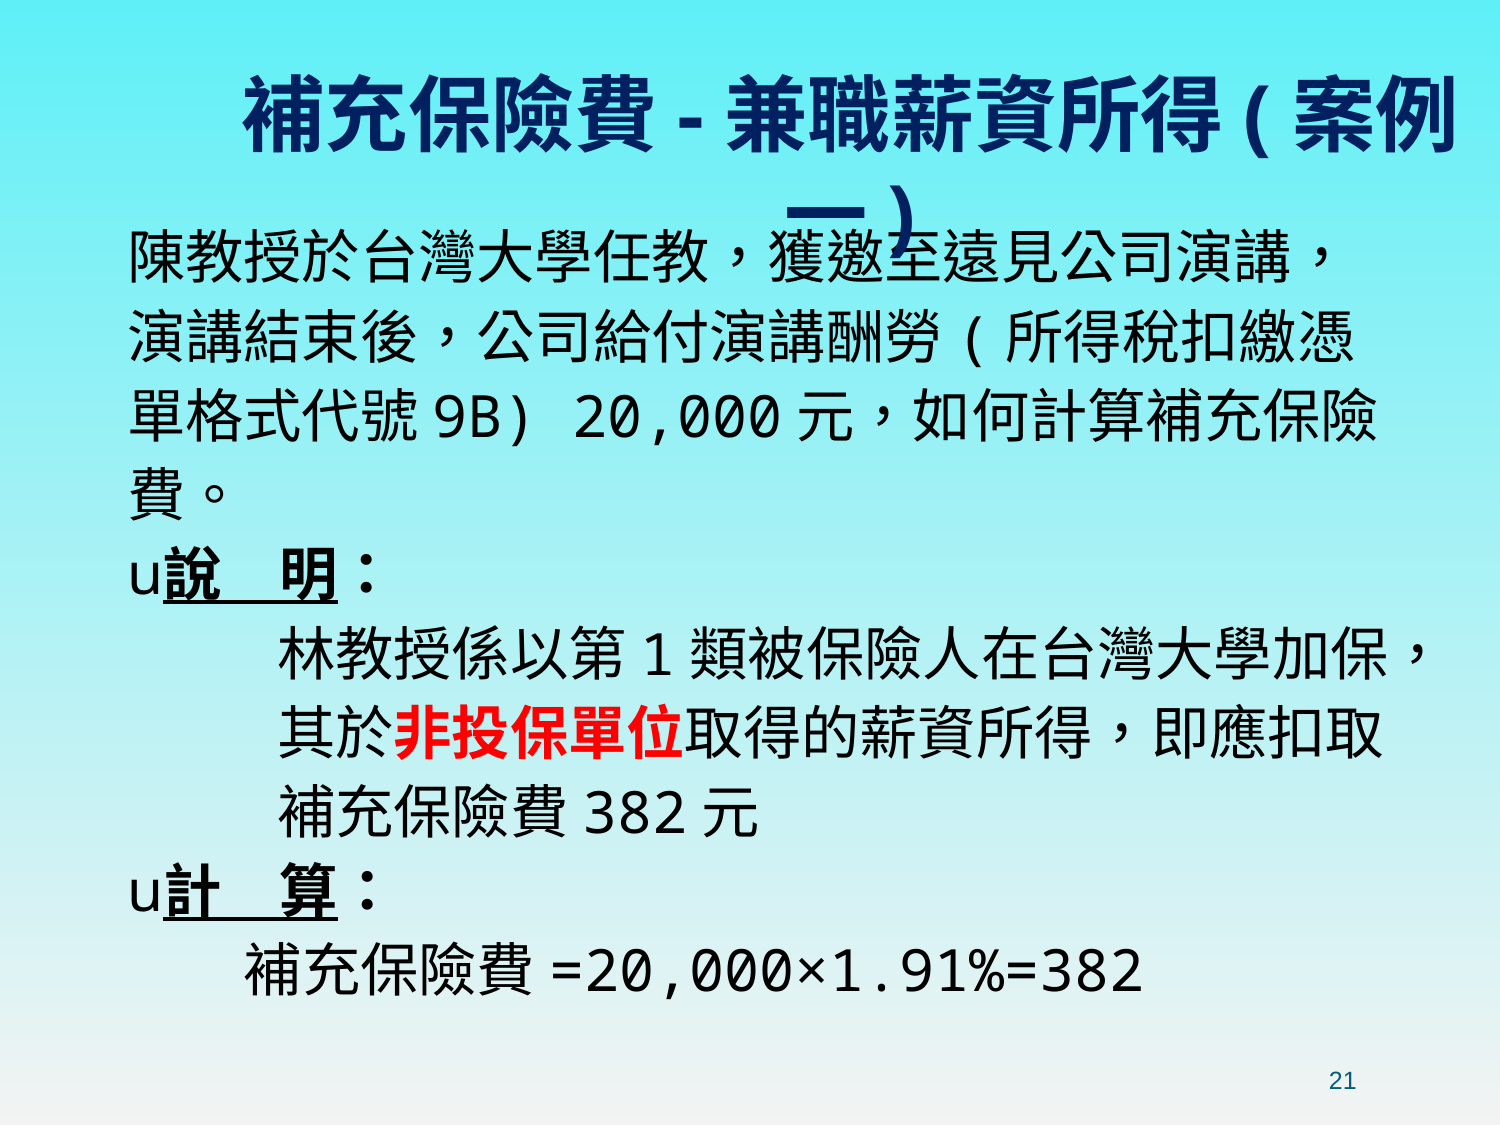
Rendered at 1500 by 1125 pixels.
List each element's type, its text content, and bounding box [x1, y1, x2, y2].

text_box 21 [1328, 1034, 1454, 1095]
text_box 陳教授於台灣大學任教，獲邀至遠見公司演講，演講結束後，公司給付演講酬勞(所得稅扣繳憑單格式代號9B) 20,000元，如何計算補充保險費。 說 明： 林教授係以第1類被保險人在台灣大學加保，其於非投保單位取得的薪資所得，即應扣取補充保險費382元 計 算： 補充保險費=20,000×1.91%=382 [112, 204, 1412, 1011]
text_box 補充保險費-兼職薪資所得(案例一) [200, 55, 1500, 185]
